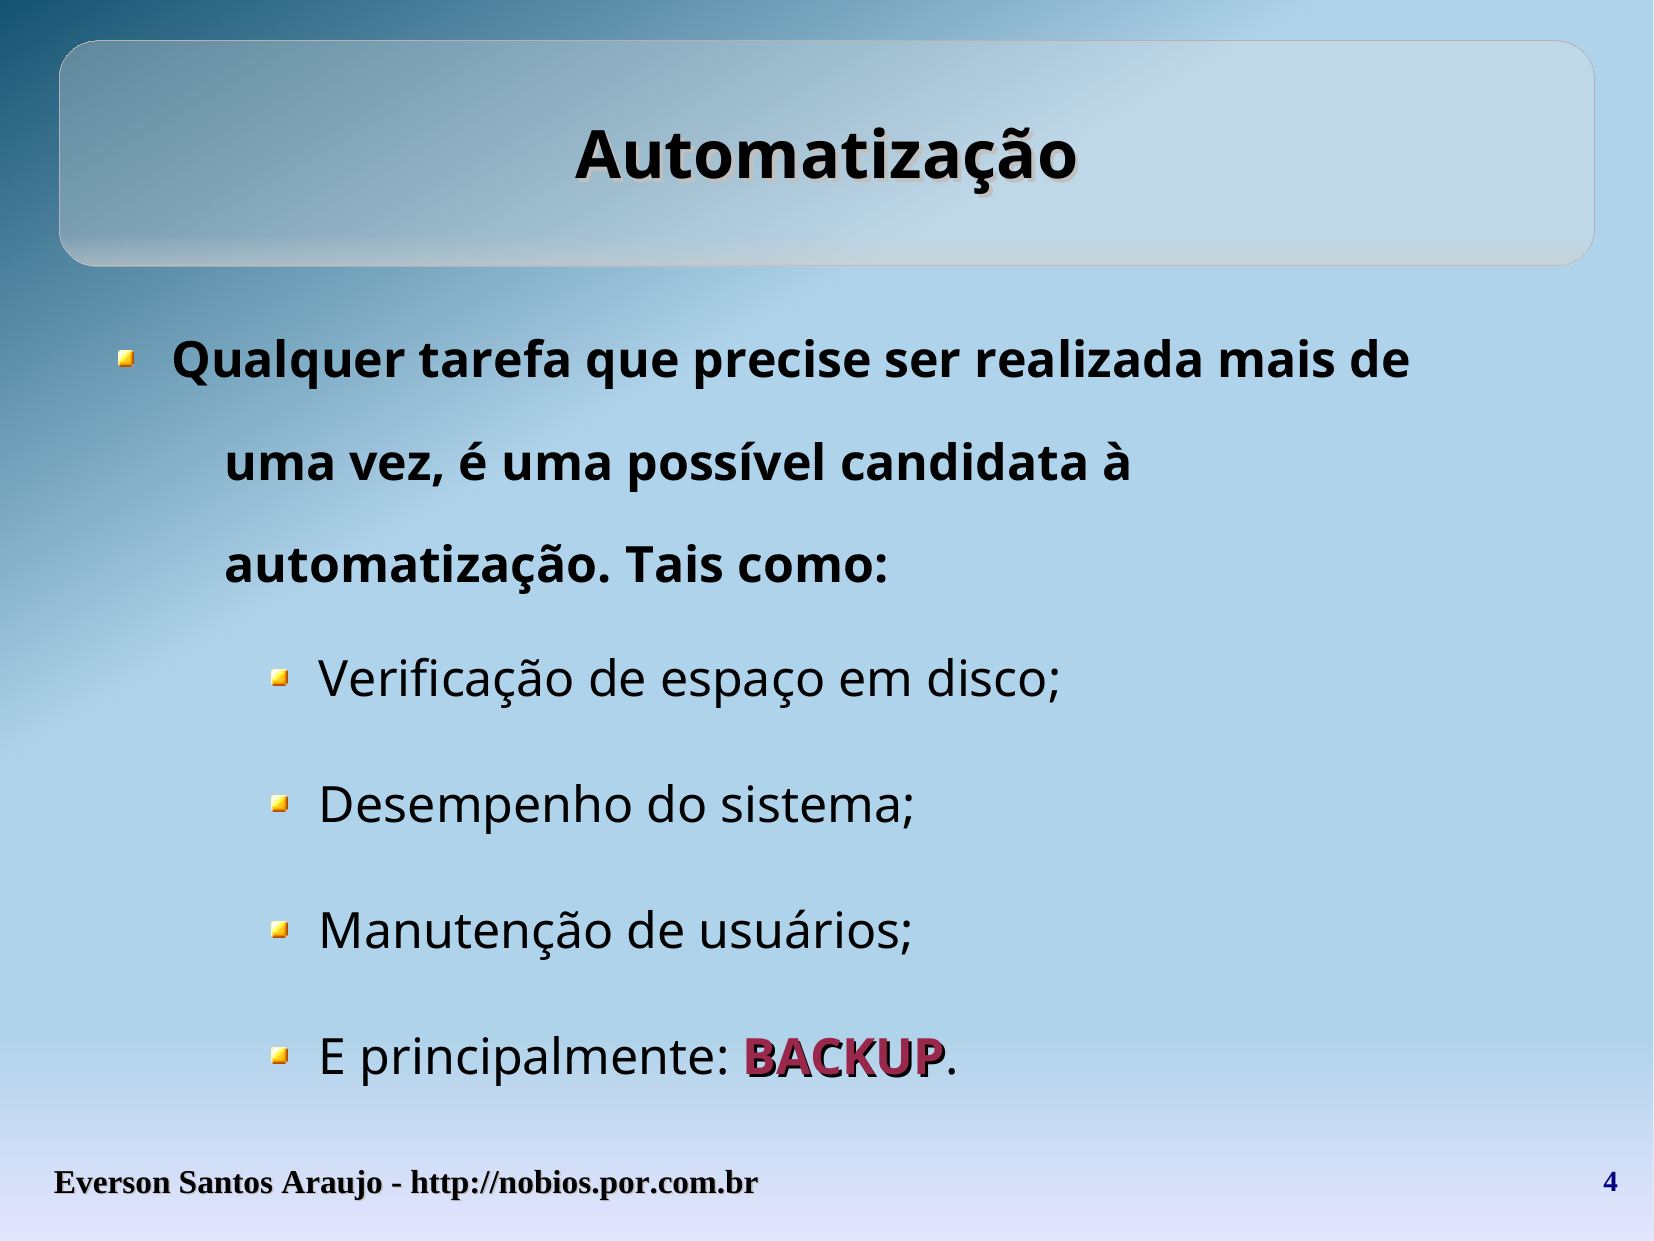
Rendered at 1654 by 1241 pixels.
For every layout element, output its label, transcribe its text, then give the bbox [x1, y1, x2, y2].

list Qualquer tarefa que precise ser realizada mais de uma vez, é uma possível candidata à automatização. Tais como: Verificação de espaço em disco; Desempenho do sistema; Manutenção de usuários; E principalmente: BACKUP. [82, 290, 1571, 1109]
title Automatização [82, 49, 1571, 257]
